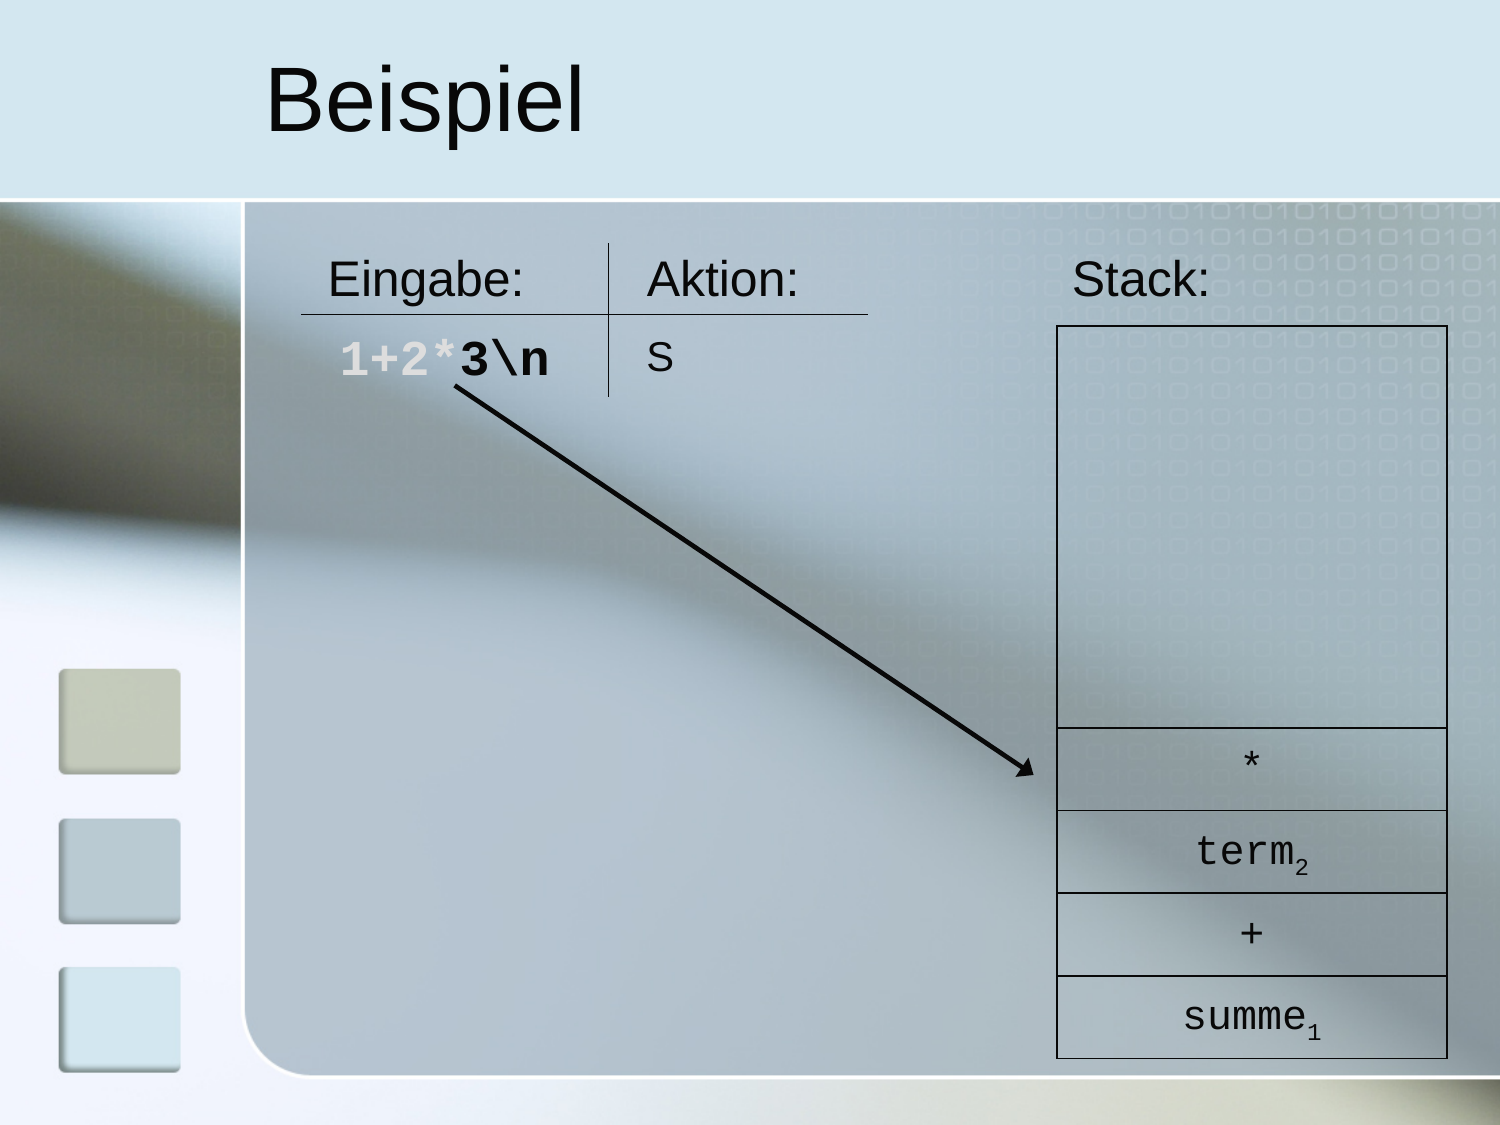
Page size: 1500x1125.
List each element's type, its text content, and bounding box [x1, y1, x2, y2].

text_box + [1056, 904, 1447, 968]
text_box term2 [1056, 822, 1447, 891]
text_box Aktion: [632, 243, 822, 314]
text_box summe1 [1056, 987, 1447, 1056]
picture [0, 0, 1500, 1125]
text_box 1+2*3\n [324, 326, 585, 399]
text_box S [631, 326, 963, 389]
title Beispiel [249, 12, 1461, 188]
text_box Stack: [1057, 243, 1459, 315]
text_box Eingabe: [312, 243, 550, 314]
text_box * [1056, 739, 1447, 803]
